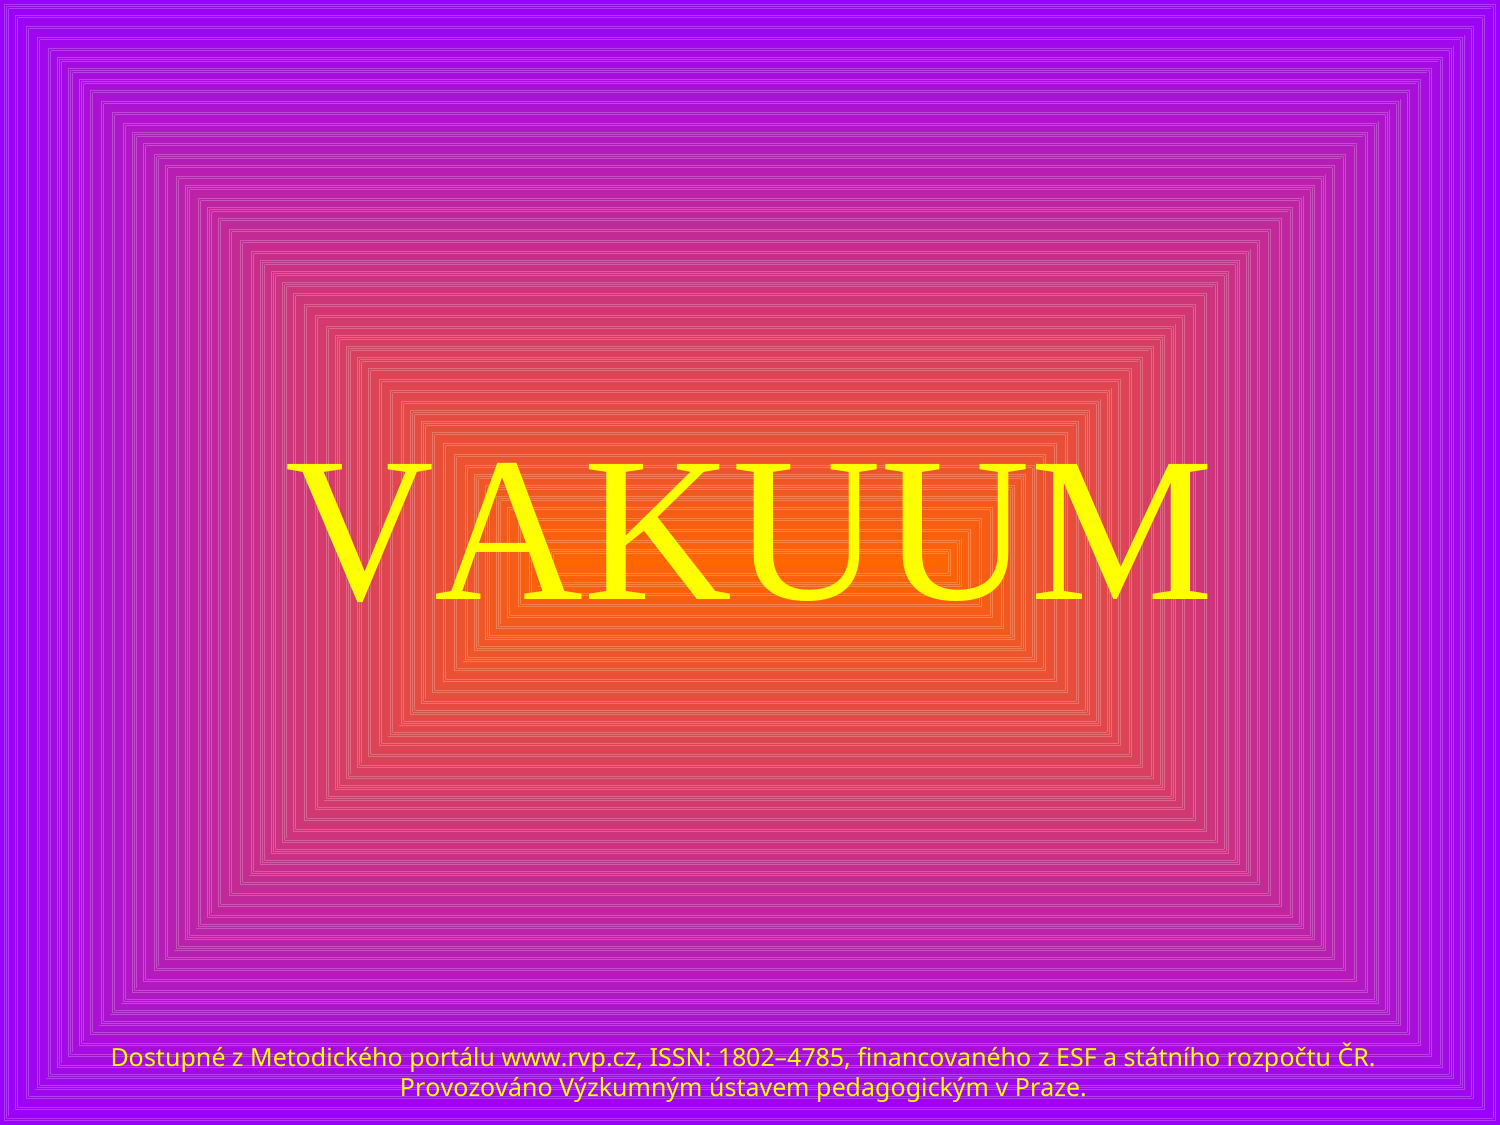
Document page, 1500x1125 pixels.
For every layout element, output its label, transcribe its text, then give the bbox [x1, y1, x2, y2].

text_box VAKUUM [0, 385, 1500, 649]
text_box Dostupné z Metodického portálu www.rvp.cz, ISSN: 1802–4785, financovaného z ESF a státního rozpočtu ČR. Provozováno Výzkumným ústavem pedagogickým v Praze. [35, 1041, 1454, 1102]
